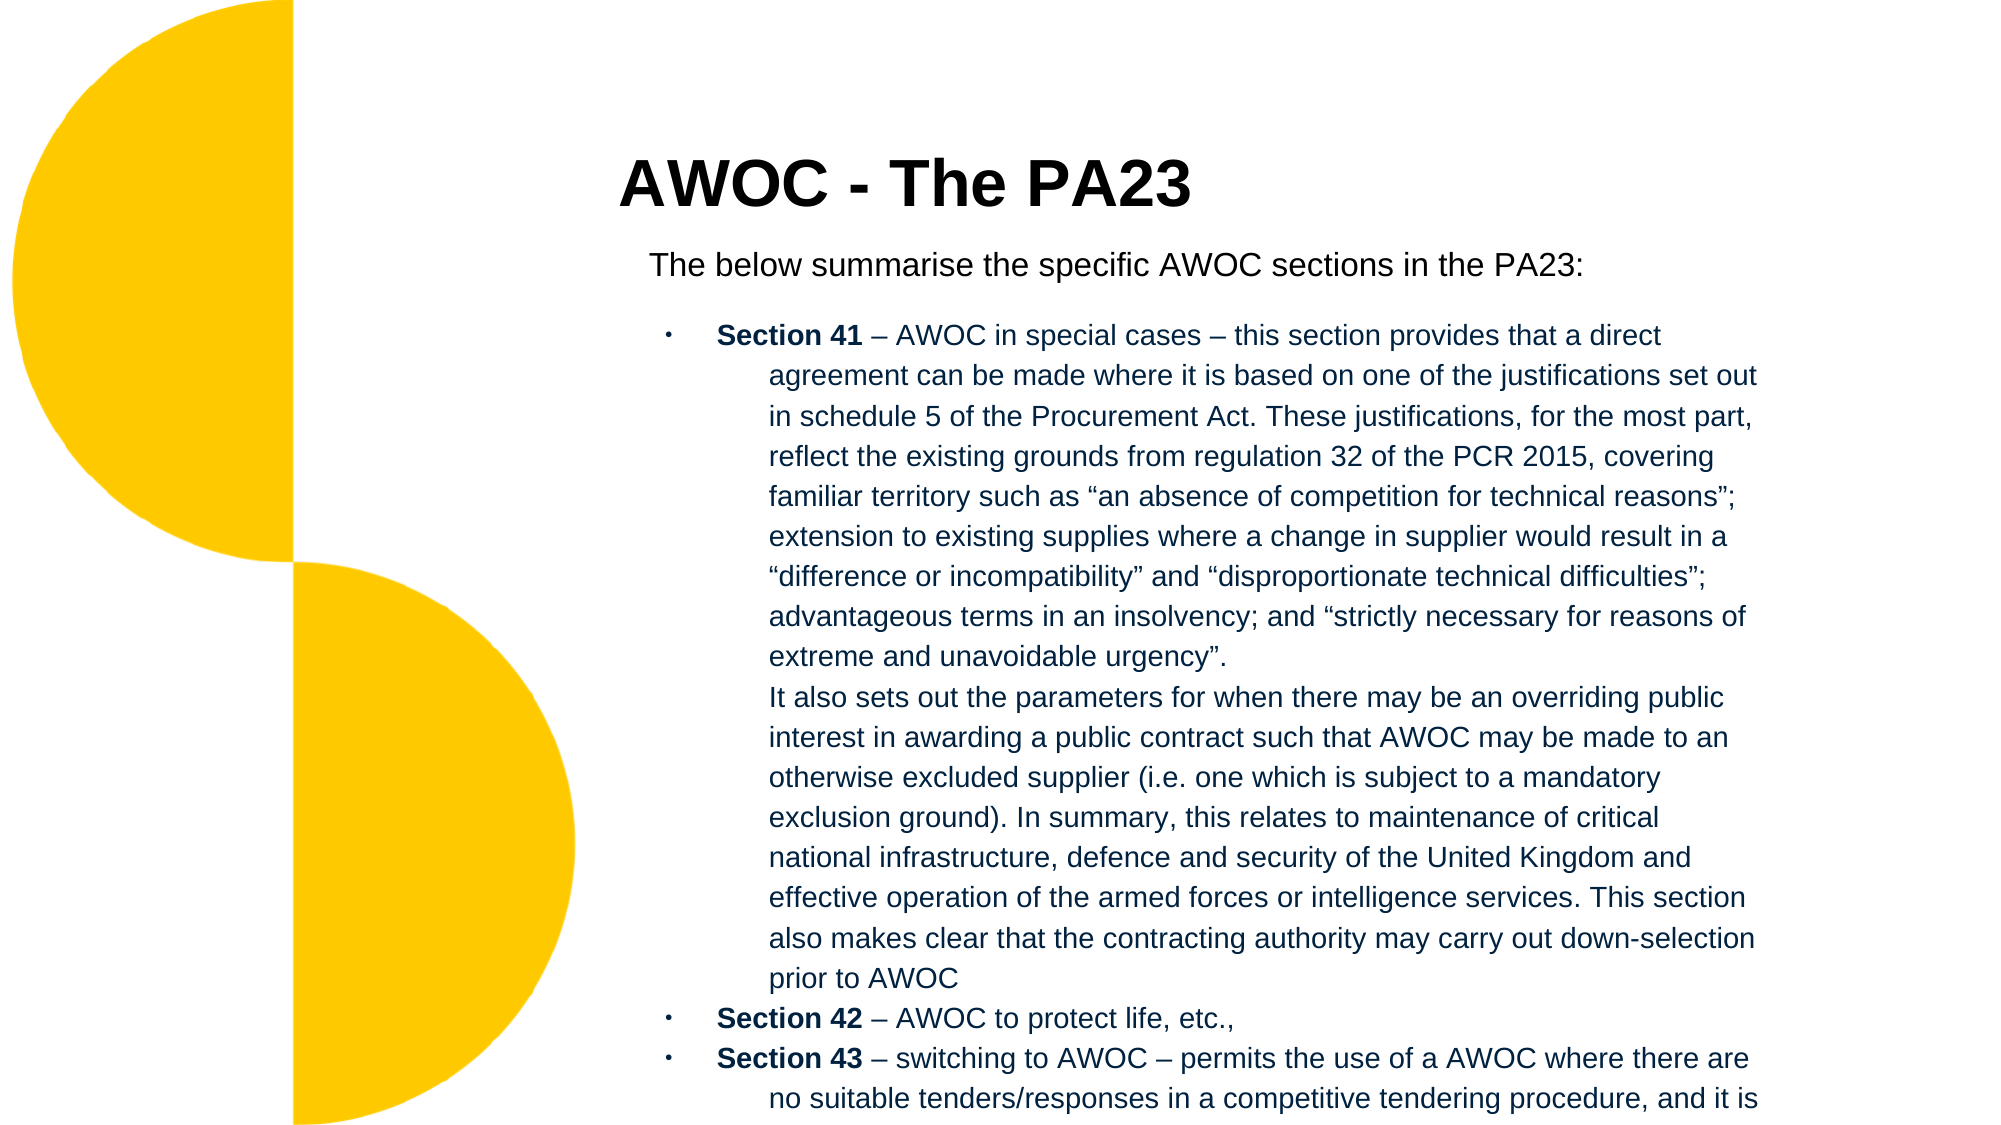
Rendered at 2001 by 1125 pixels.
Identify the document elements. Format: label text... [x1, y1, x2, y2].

text_box The below summarise the specific AWOC sections in the PA23: [633, 227, 1776, 282]
title Section 41 – AWOC in special cases – this section provides that a direct agreement can be made where it is based on one of the justifications set out in schedule 5 of the Procurement Act. These justifications, for the most part, reflect the existing grounds from regulation 32 of the PCR 2015, covering familiar territory such as “an absence of competition for technical reasons”; extension to existing supplies where a change in supplier would result in a “difference or incompatibility” and “disproportionate technical difficulties”; advantageous terms in an insolvency; and “strictly necessary for reasons of extreme and unavoidable urgency”. It also sets out the parameters for when there may be an overriding public interest in awarding a public contract such that AWOC may be made to an otherwise excluded supplier (i.e. one which is subject to a mandatory exclusion ground). In summary, this relates to maintenance of critical national infrastructure, defence and security of the United Kingdom and effective operation of the armed forces or intelligence services. This section also makes clear that the contracting authority may carry out down-selection prior to AWOC Section 42 – AWOC to protect life, etc., Section 43 – switching to AWOC – permits the use of a AWOC where there are no suitable tenders/responses in a competitive tendering procedure, and it is not considered possible to award following a competitive process as a result (this is equivalent to the existing ground where there are no tenders/suitable tenders); [618, 311, 1770, 1125]
title AWOC - The PA23 [618, 139, 1854, 224]
